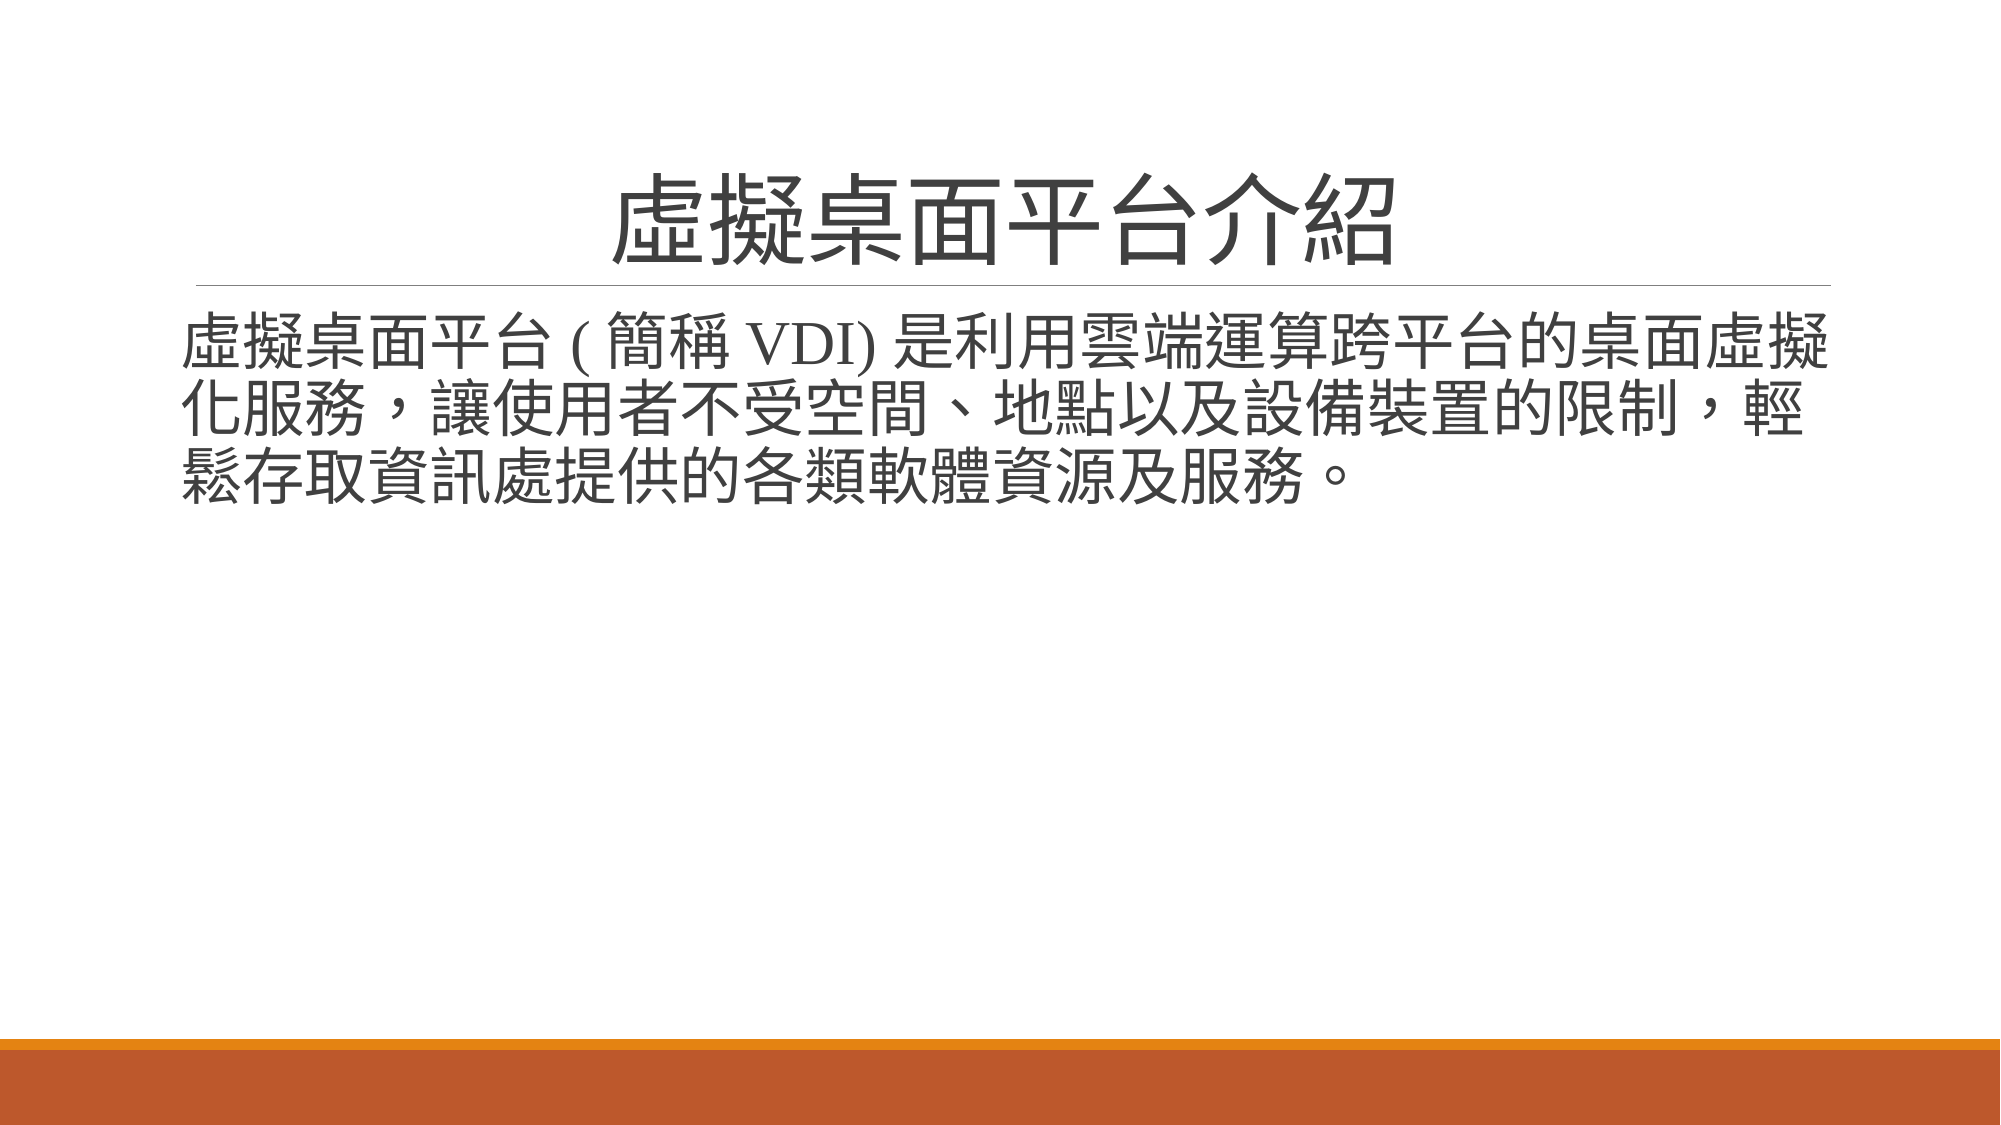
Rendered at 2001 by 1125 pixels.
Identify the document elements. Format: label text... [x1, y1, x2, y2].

list 虛擬桌面平台(簡稱VDI)是利用雲端運算跨平台的桌面虛擬化服務，讓使用者不受空間、地點以及設備裝置的限制，輕鬆存取資訊處提供的各類軟體資源及服務。 [180, 302, 1831, 963]
title 虛擬桌面平台介紹 [180, 47, 1831, 286]
